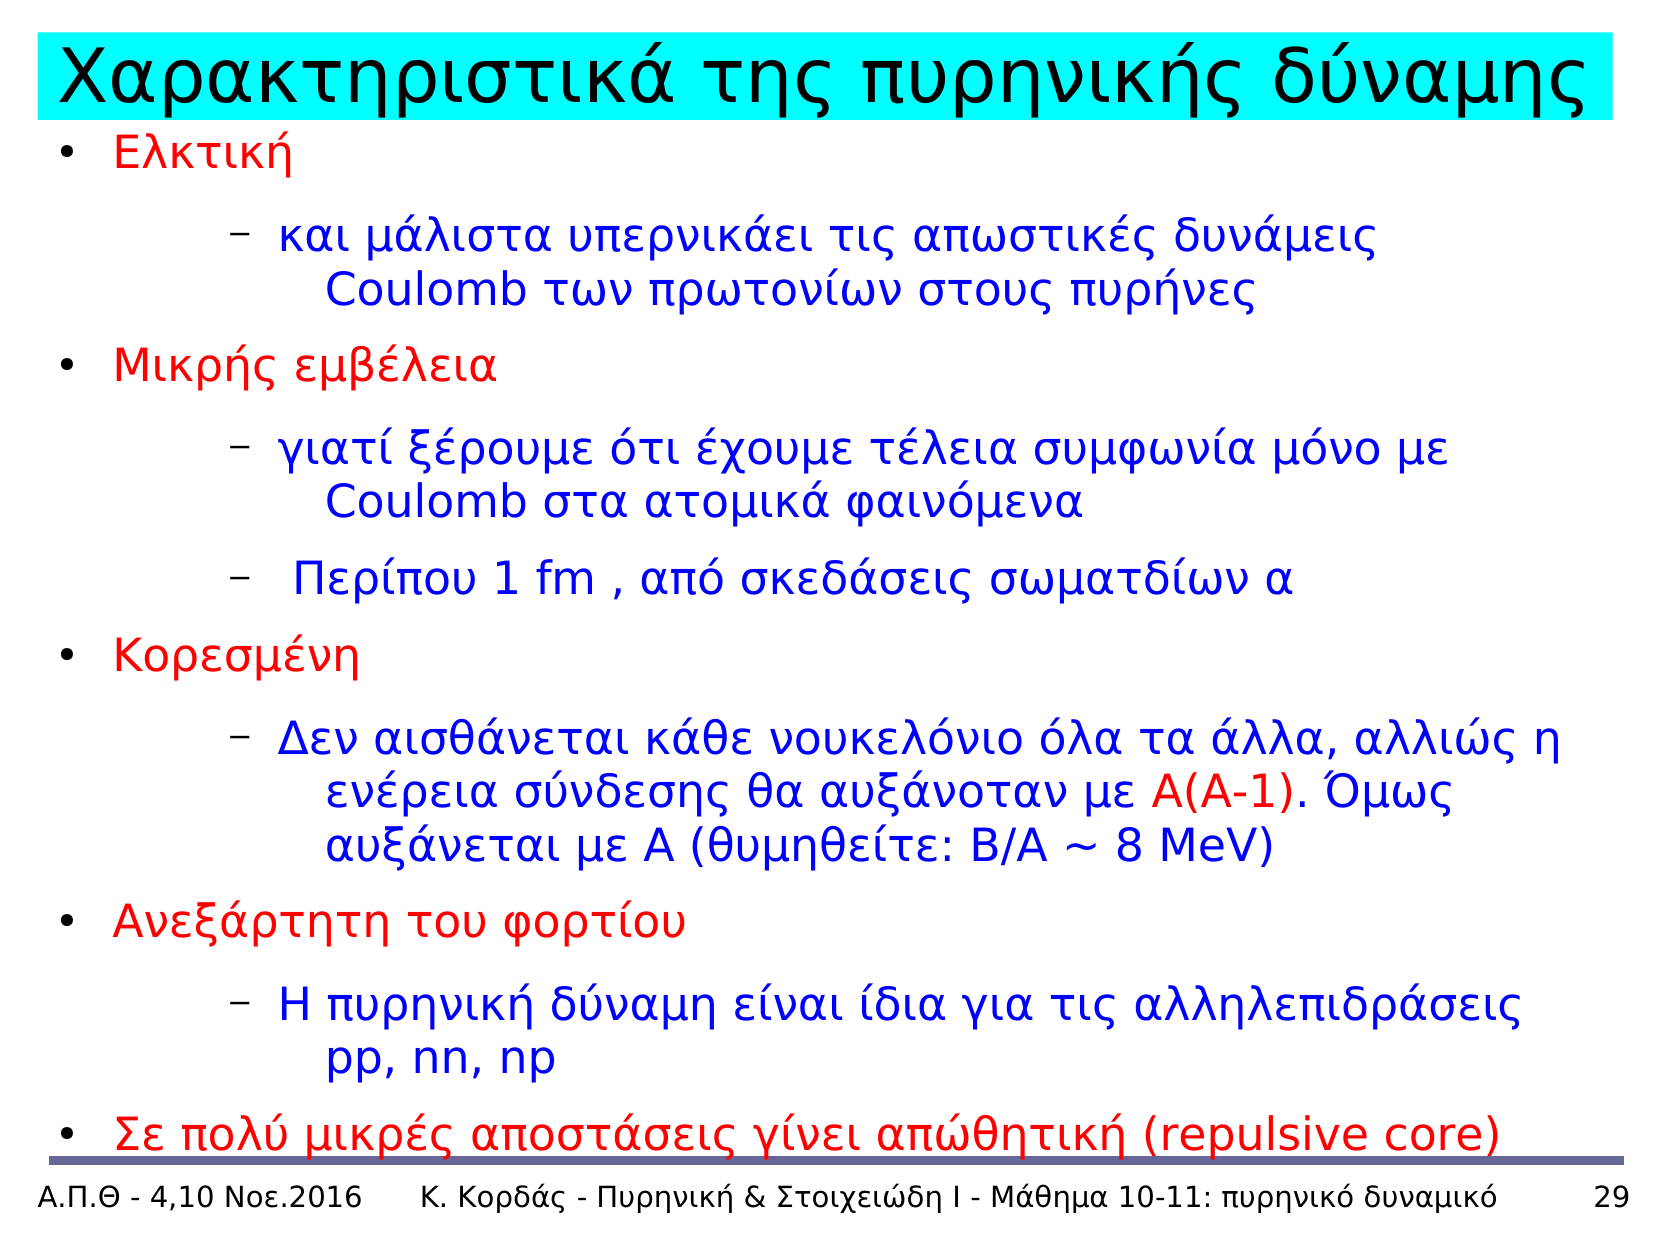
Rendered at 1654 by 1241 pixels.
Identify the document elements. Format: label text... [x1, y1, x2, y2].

title Χαρακτηριστικά της πυρηνικής δύναμης [37, 32, 1613, 120]
list Ελκτική και μάλιστα υπερνικάει τις απωστικές δυνάμεις Coulomb των πρωτονίων στους πυρήνες Μικρής εμβέλεια γιατί ξέρουμε ότι έχουμε τέλεια συμφωνία μόνο με Coulomb στα ατομικά φαινόμενα Περίπου 1 fm , από σκεδάσεις σωματδίων α Κορεσμένη Δεν αισθάνεται κάθε νουκελόνιο όλα τα άλλα, αλλιώς η ενέρεια σύνδεσης θα αυξάνοταν με Α(Α-1). Όμως αυξάνεται με Α (θυμηθείτε: B/A ~ 8 MeV) Aνεξάρτητη του φορτίου Η πυρηνική δύναμη είναι ίδια για τις αλληλεπιδράσεις pp, nn, np Σε πολύ μικρές αποστάσεις γίνει απώθητική (repulsive core) [41, 126, 1572, 1166]
